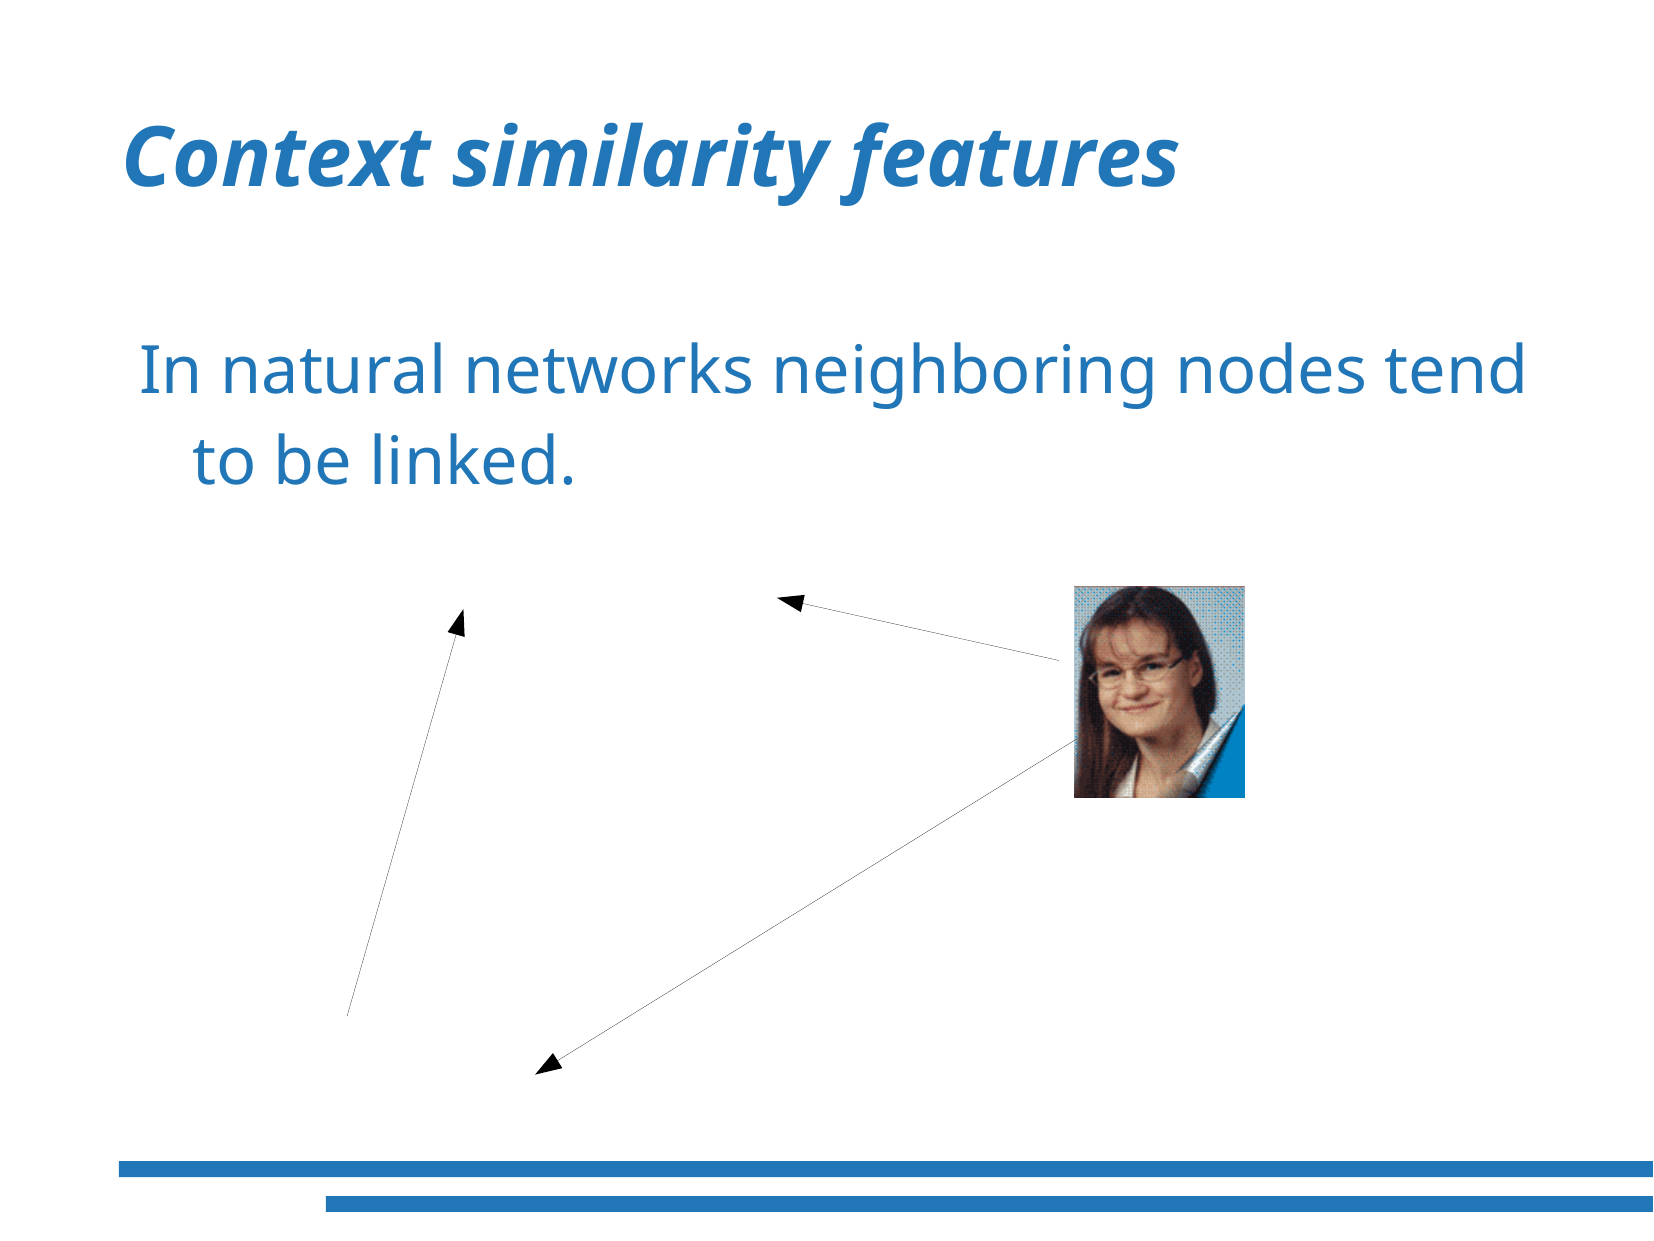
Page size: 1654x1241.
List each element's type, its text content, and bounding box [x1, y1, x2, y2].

picture [1074, 586, 1245, 798]
title Context similarity features [121, 50, 1534, 258]
list In natural networks neighboring nodes tend to be linked. [121, 322, 1561, 1133]
